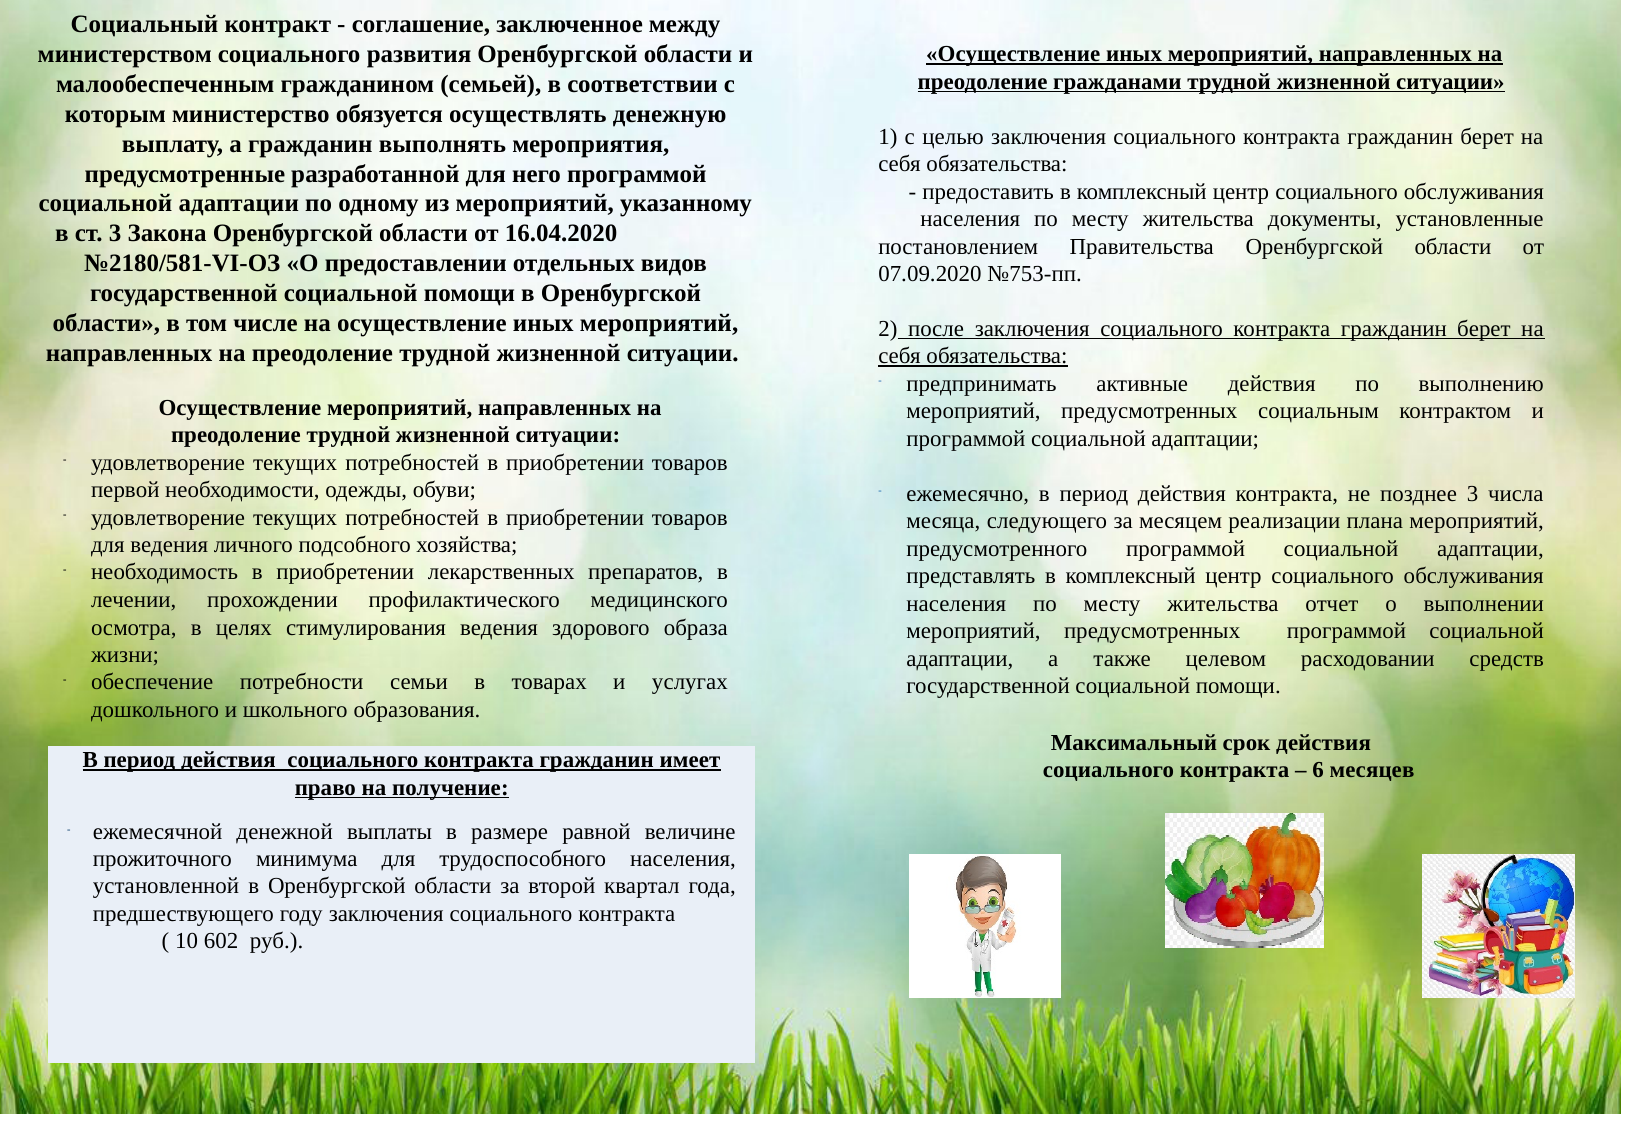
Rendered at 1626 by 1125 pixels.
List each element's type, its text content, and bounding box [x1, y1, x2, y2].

table_header В период действия социального контракта гражданин имеет право на получение: ежемесячной денежной выплаты в размере равной величине прожиточного минимума для трудоспособного населения, установленной в Оренбургской области за второй квартал года, предшествующего году заключения социального контракта ( 10 602 руб.). [48, 746, 755, 1063]
text_box Осуществление мероприятий, направленных на преодоление трудной жизненной ситуации: удовлетворение текущих потребностей в приобретении товаров первой необходимости, одежды, обуви; удовлетворение текущих потребностей в приобретении товаров для ведения личного подсобного хозяйства; необходимость в приобретении лекарственных препаратов, в лечении, прохождении профилактического медицинского осмотра, в целях стимулирования ведения здорового образа жизни; обеспечение потребности семьи в товарах и услугах дошкольного и школьного образования. [48, 384, 744, 730]
picture [0, 0, 1621, 1114]
text_box Социальный контракт - соглашение, заключенное между министерством социального развития Оренбургской области и малообеспеченным гражданином (семьей), в соответствии с которым министерство обязуется осуществлять денежную выплату, а гражданин выполнять мероприятия, предусмотренные разработанной для него программой социальной адаптации по одному из мероприятий, указанному в ст. 3 Закона Оренбургской области от 16.04.2020 №2180/581-VI-ОЗ «О предоставлении отдельных видов государственной социальной помощи в Оренбургской области», в том числе на осуществление иных мероприятий, направленных на преодоление трудной жизненной ситуации. [18, 0, 774, 375]
text_box «Осуществление иных мероприятий, направленных на преодоление гражданами трудной жизненной ситуации» 1) с целью заключения социального контракта гражданин берет на себя обязательства: - предоставить в комплексный центр социального обслуживания населения по месту жительства документы, установленные постановлением Правительства Оренбургской области от 07.09.2020 №753-пп. 2) после заключения социального контракта гражданин берет на себя обязательства: предпринимать активные действия по выполнению мероприятий, предусмотренных социальным контрактом и программой социальной адаптации; ежемесячно, в период действия контракта, не позднее 3 числа месяца, следующего за месяцем реализации плана мероприятий, предусмотренного программой социальной адаптации, представлять в комплексный центр социального обслуживания населения по месту жительства отчет о выполнении мероприятий, предусмотренных программой социальной адаптации, а также целевом расходовании средств государственной социальной помощи. Максимальный срок действия социального контракта – 6 месяцев [863, 31, 1560, 818]
